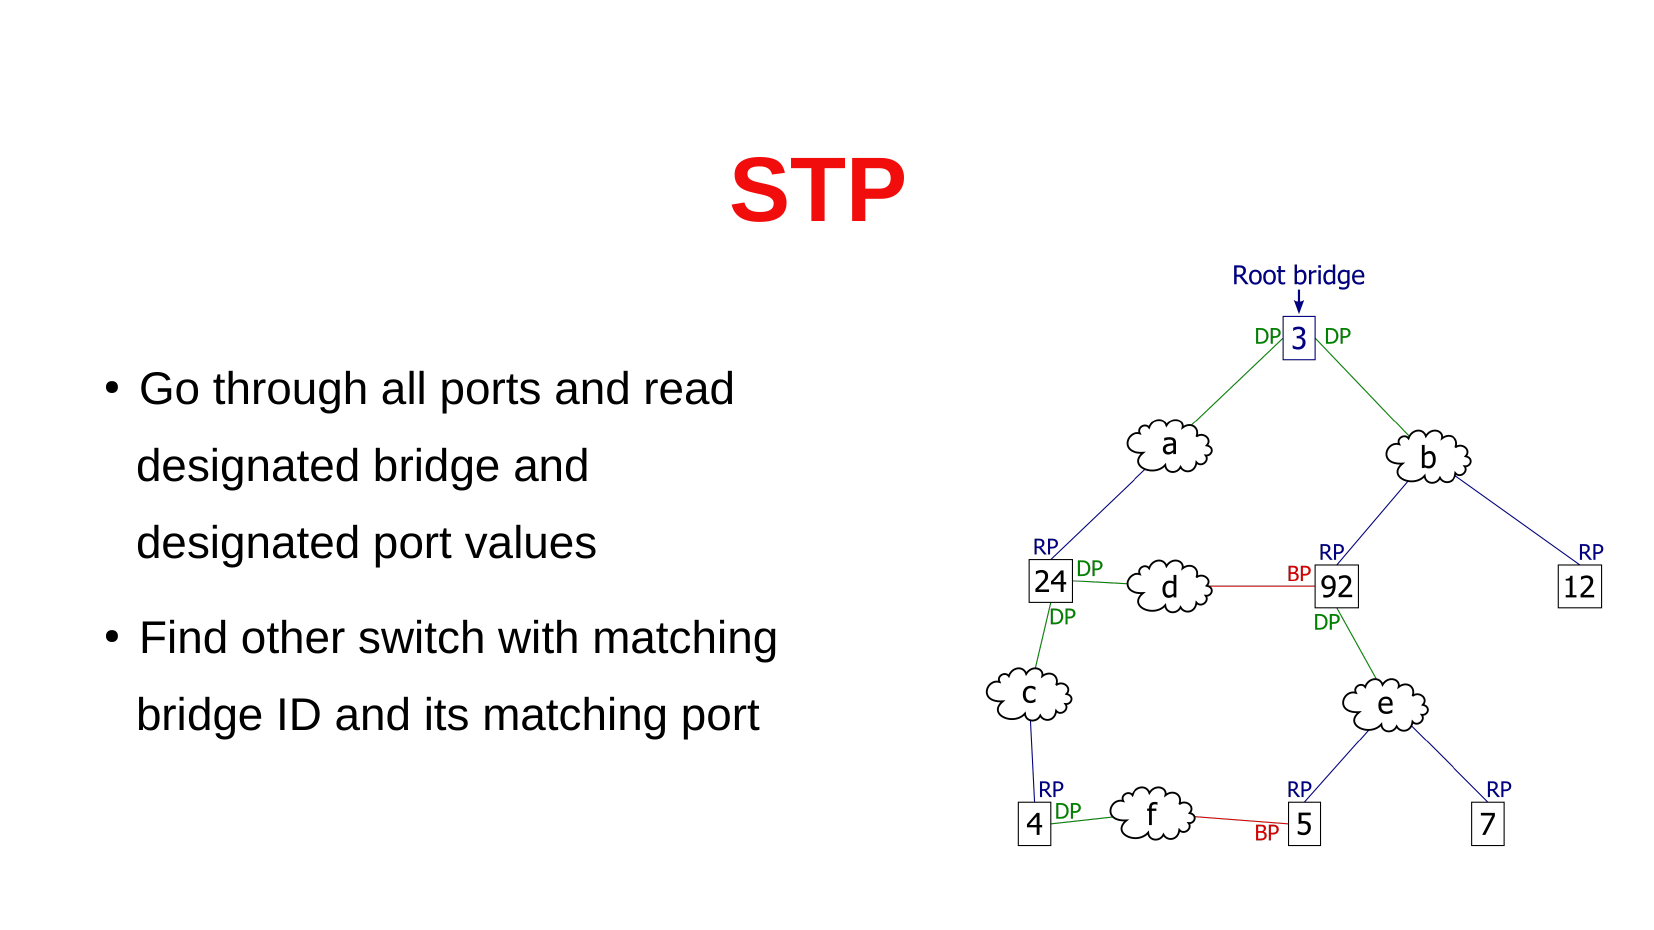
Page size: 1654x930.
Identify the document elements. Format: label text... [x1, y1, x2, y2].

text_box Go through all ports and read designated bridge and designated port values Find other switch with matching bridge ID and its matching port [82, 337, 826, 810]
picture [975, 262, 1613, 901]
title STP [75, 112, 1563, 268]
